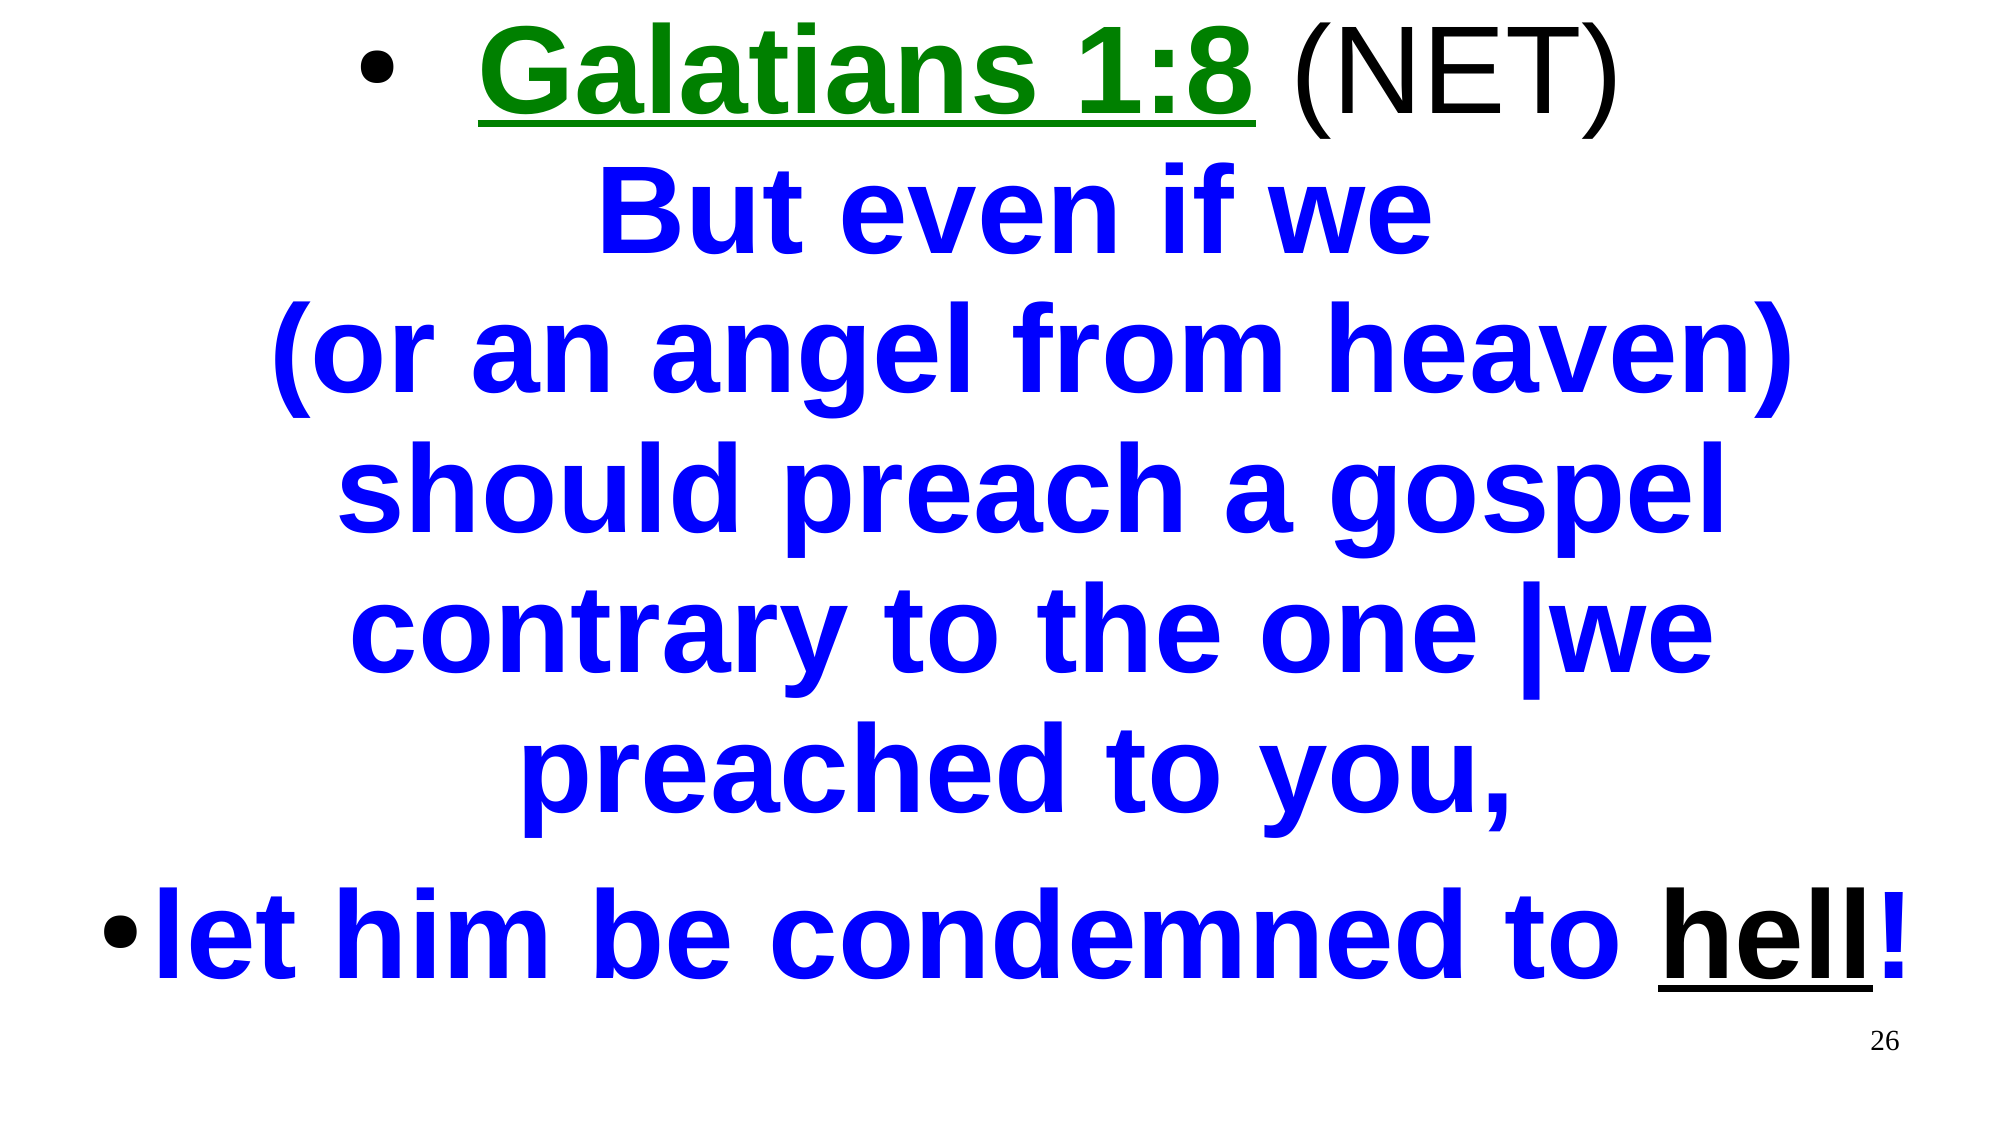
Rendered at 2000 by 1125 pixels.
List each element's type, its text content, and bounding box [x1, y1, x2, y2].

list Galatians 1:8 (NET) But even if we (or an angel from heaven) should preach a gospel contrary to the one |we preached to you, let him be condemned to hell! [0, 0, 1996, 1123]
